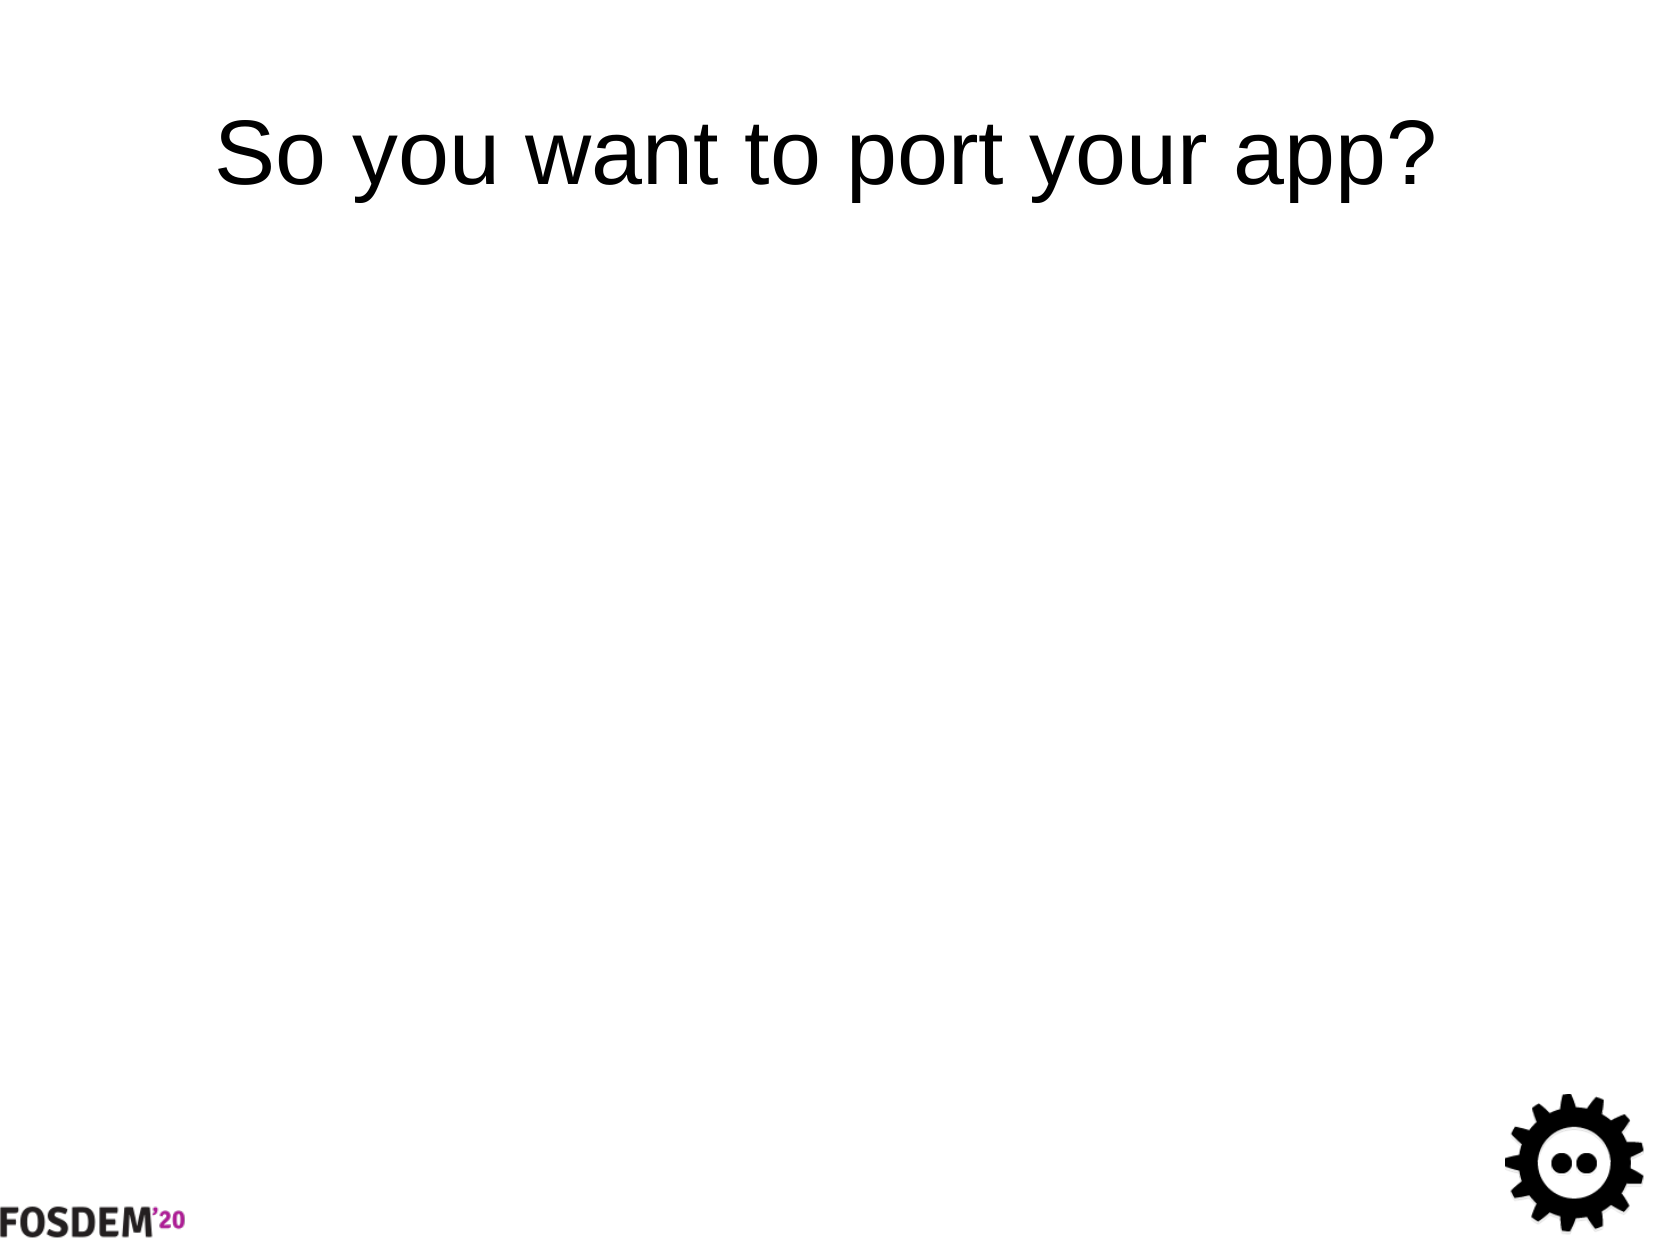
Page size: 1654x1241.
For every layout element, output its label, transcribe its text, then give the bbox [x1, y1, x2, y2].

title So you want to port your app? [82, 49, 1571, 257]
picture [1505, 1094, 1648, 1235]
picture [0, 1202, 188, 1241]
